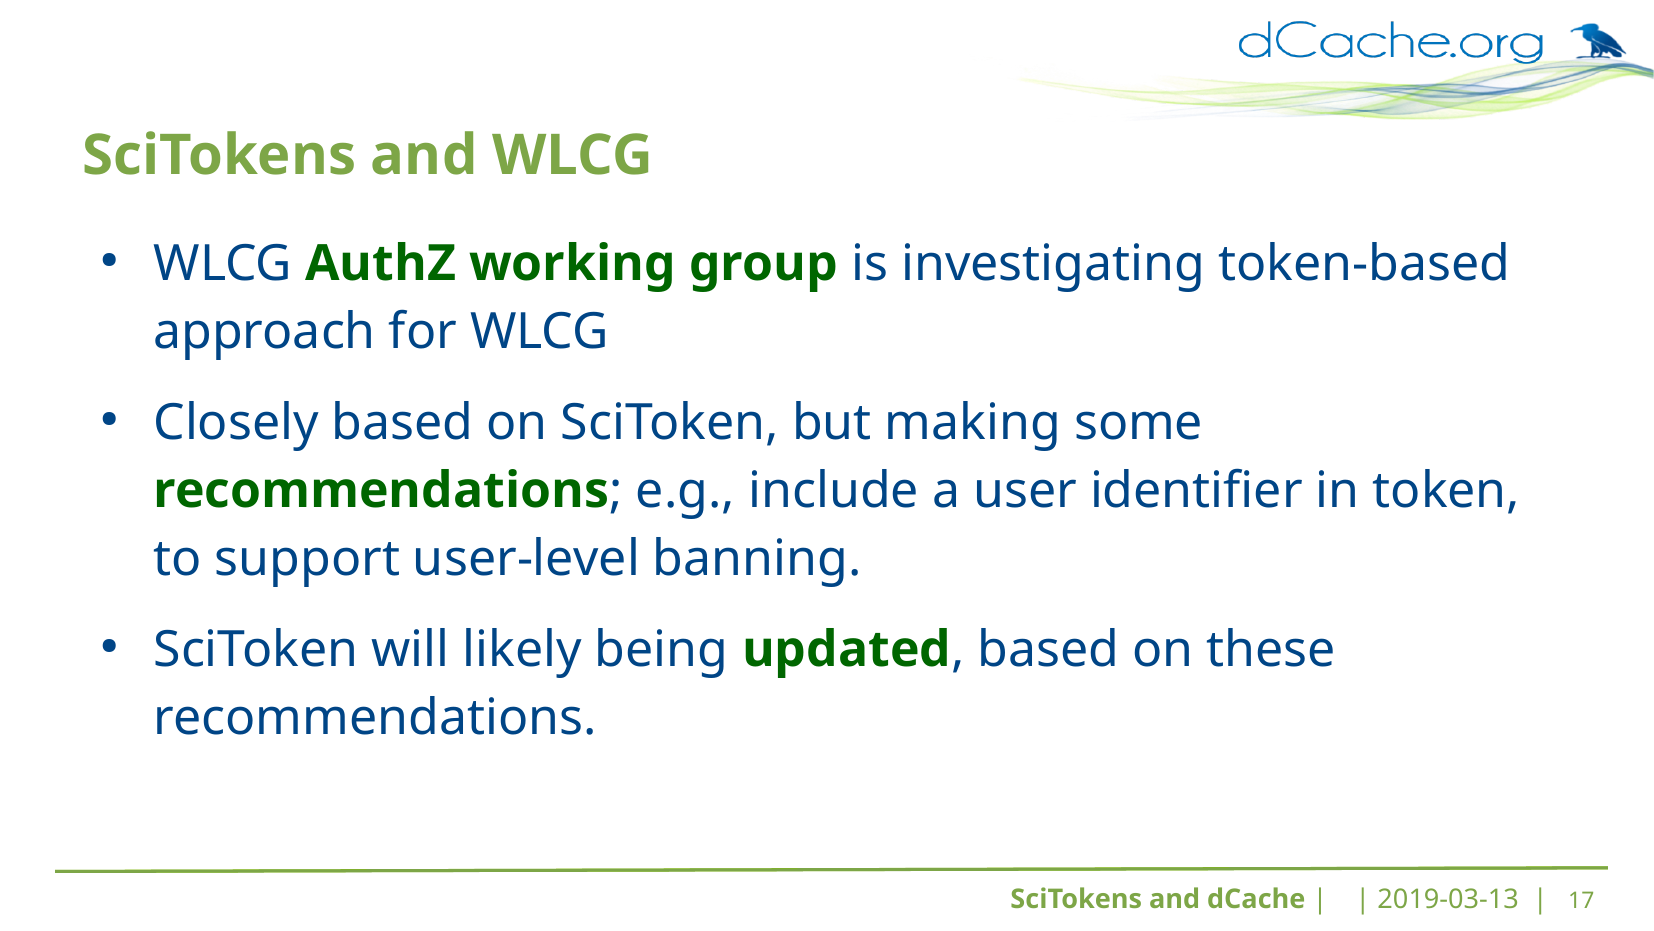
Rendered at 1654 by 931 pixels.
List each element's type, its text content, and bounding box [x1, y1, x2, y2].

title SciTokens and WLCG [82, 116, 1605, 189]
picture [956, 12, 1654, 127]
list WLCG AuthZ working group is investigating token-based approach for WLCG Closely based on SciToken, but making some recommendations; e.g., include a user identifier in token, to support user-level banning. SciToken will likely being updated, based on these recommendations. [82, 227, 1571, 767]
